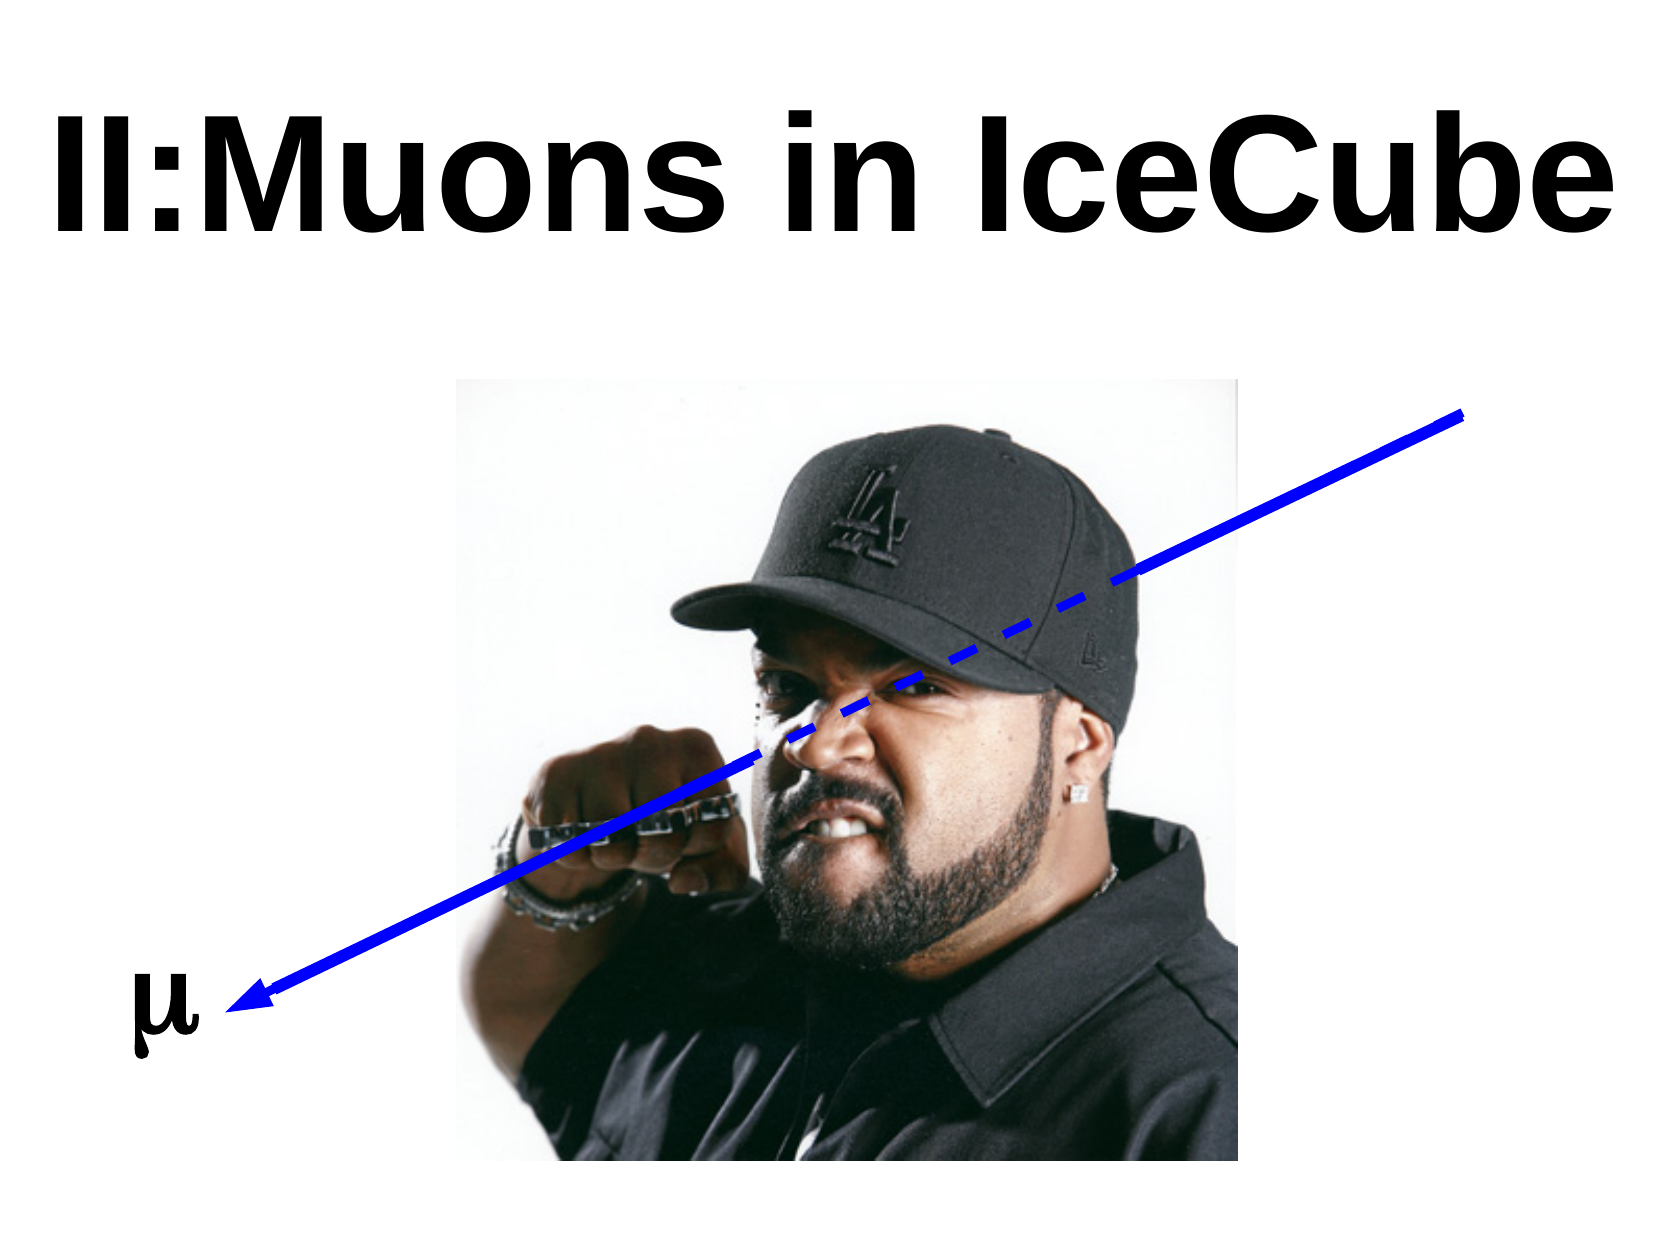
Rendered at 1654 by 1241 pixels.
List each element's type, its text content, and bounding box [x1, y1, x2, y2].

text_box II:Muons in IceCube [32, 73, 1638, 340]
text_box m [112, 937, 215, 1116]
picture [456, 379, 1238, 1161]
